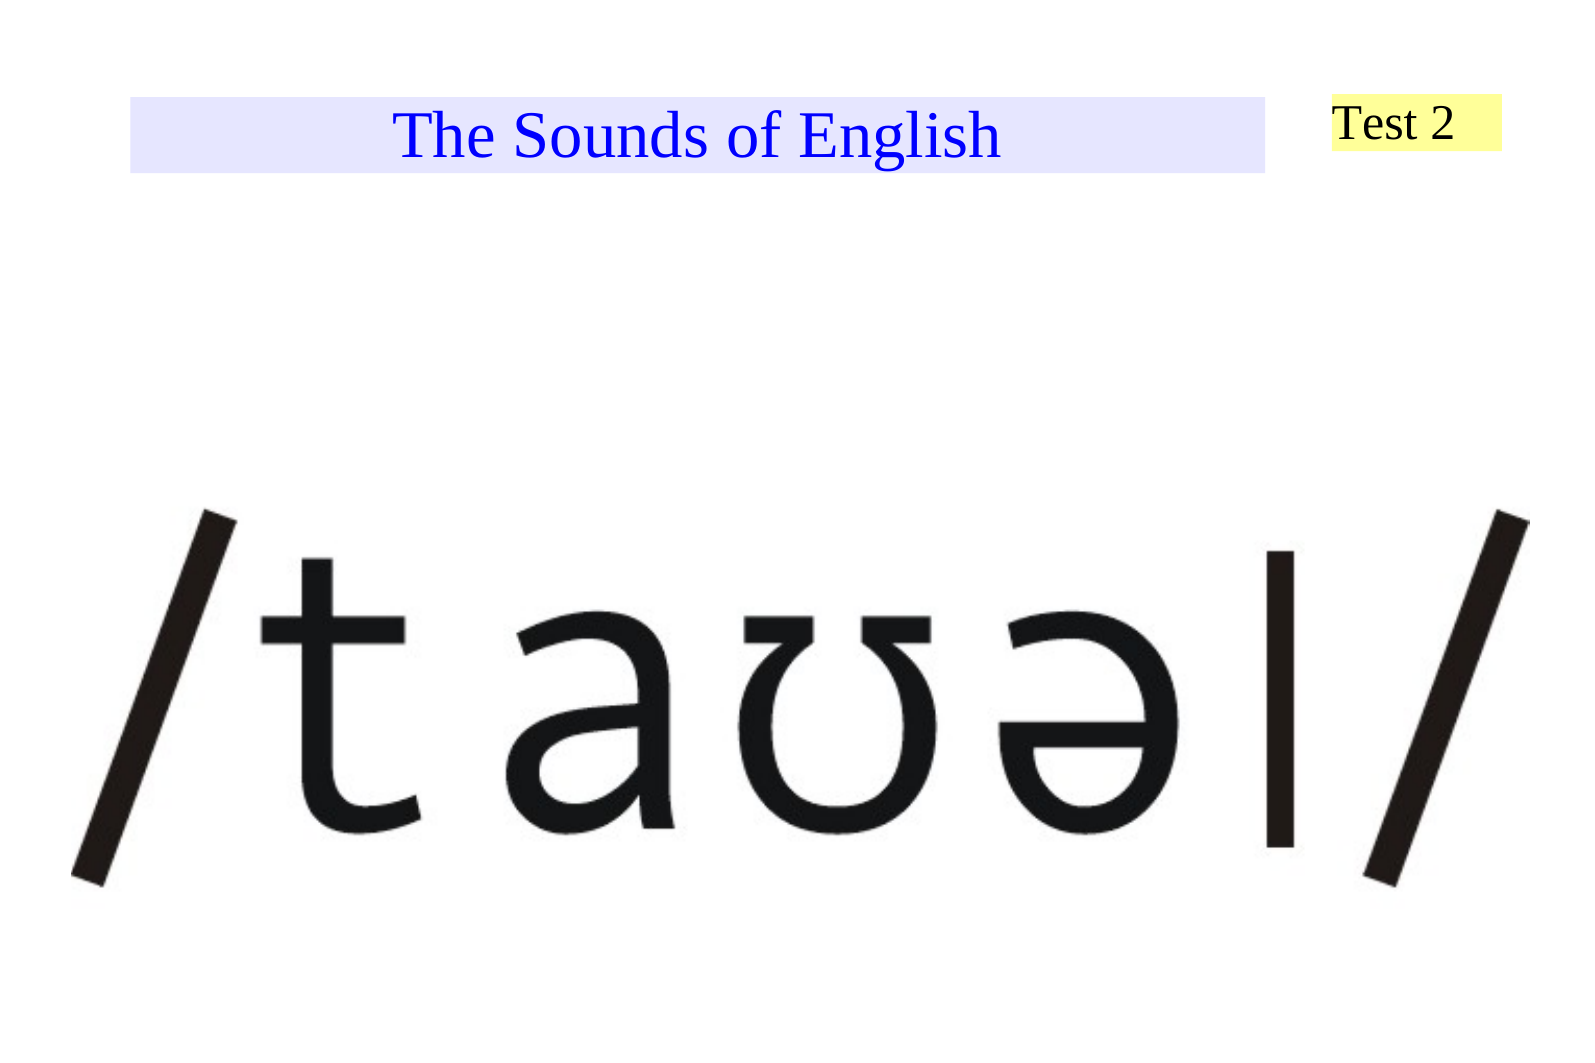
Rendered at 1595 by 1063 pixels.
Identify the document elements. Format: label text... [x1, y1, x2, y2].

text_box Test 2 [1331, 94, 1502, 152]
text_box The Sounds of English [130, 97, 1266, 174]
picture [71, 441, 1530, 967]
